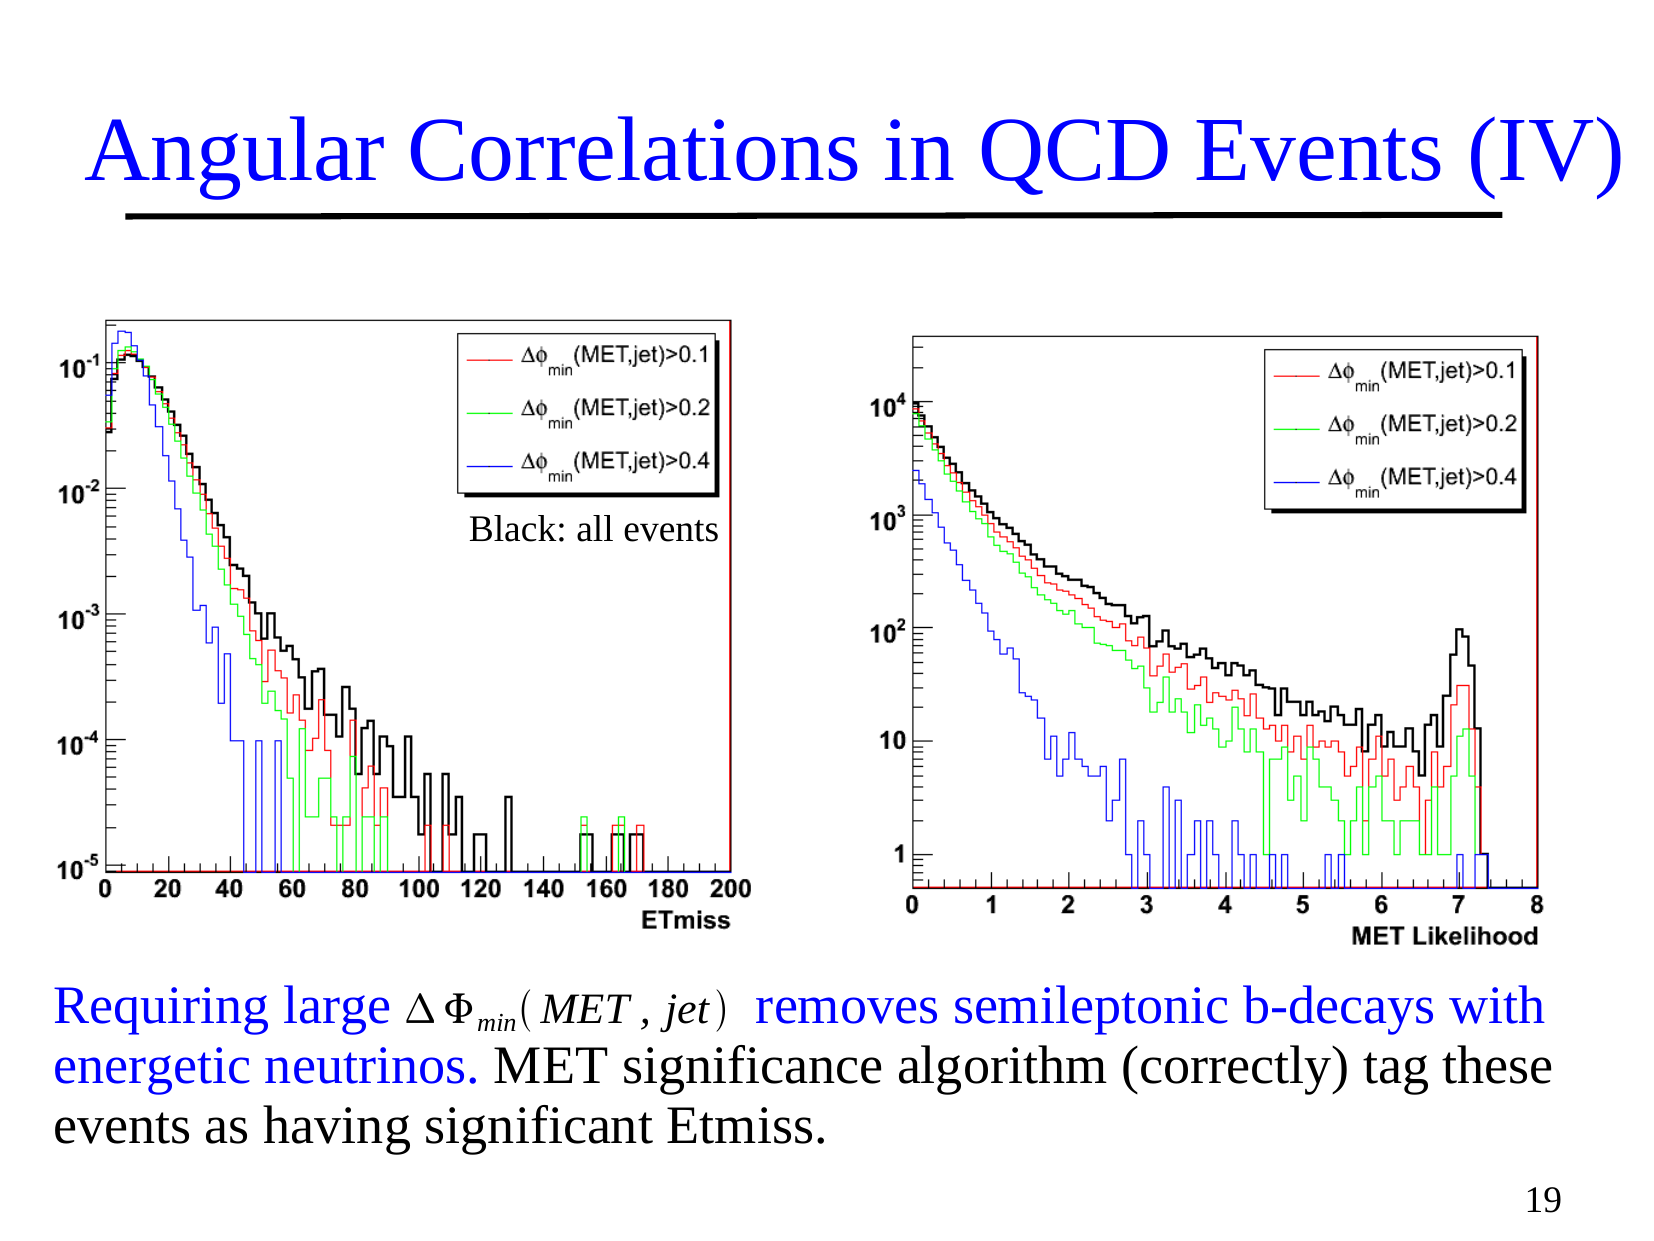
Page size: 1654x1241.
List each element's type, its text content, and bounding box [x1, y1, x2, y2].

picture [835, 267, 1616, 958]
picture [28, 251, 809, 942]
chart [394, 983, 738, 1039]
text_box Black: all events [468, 507, 714, 550]
text_box Angular Correlations in QCD Events (IV) [84, 98, 1629, 211]
text_box Requiring large removes semileptonic b-decays with energetic neutrinos. MET significance algorithm (correctly) tag these events as having significant Etmiss. [53, 975, 1568, 1156]
